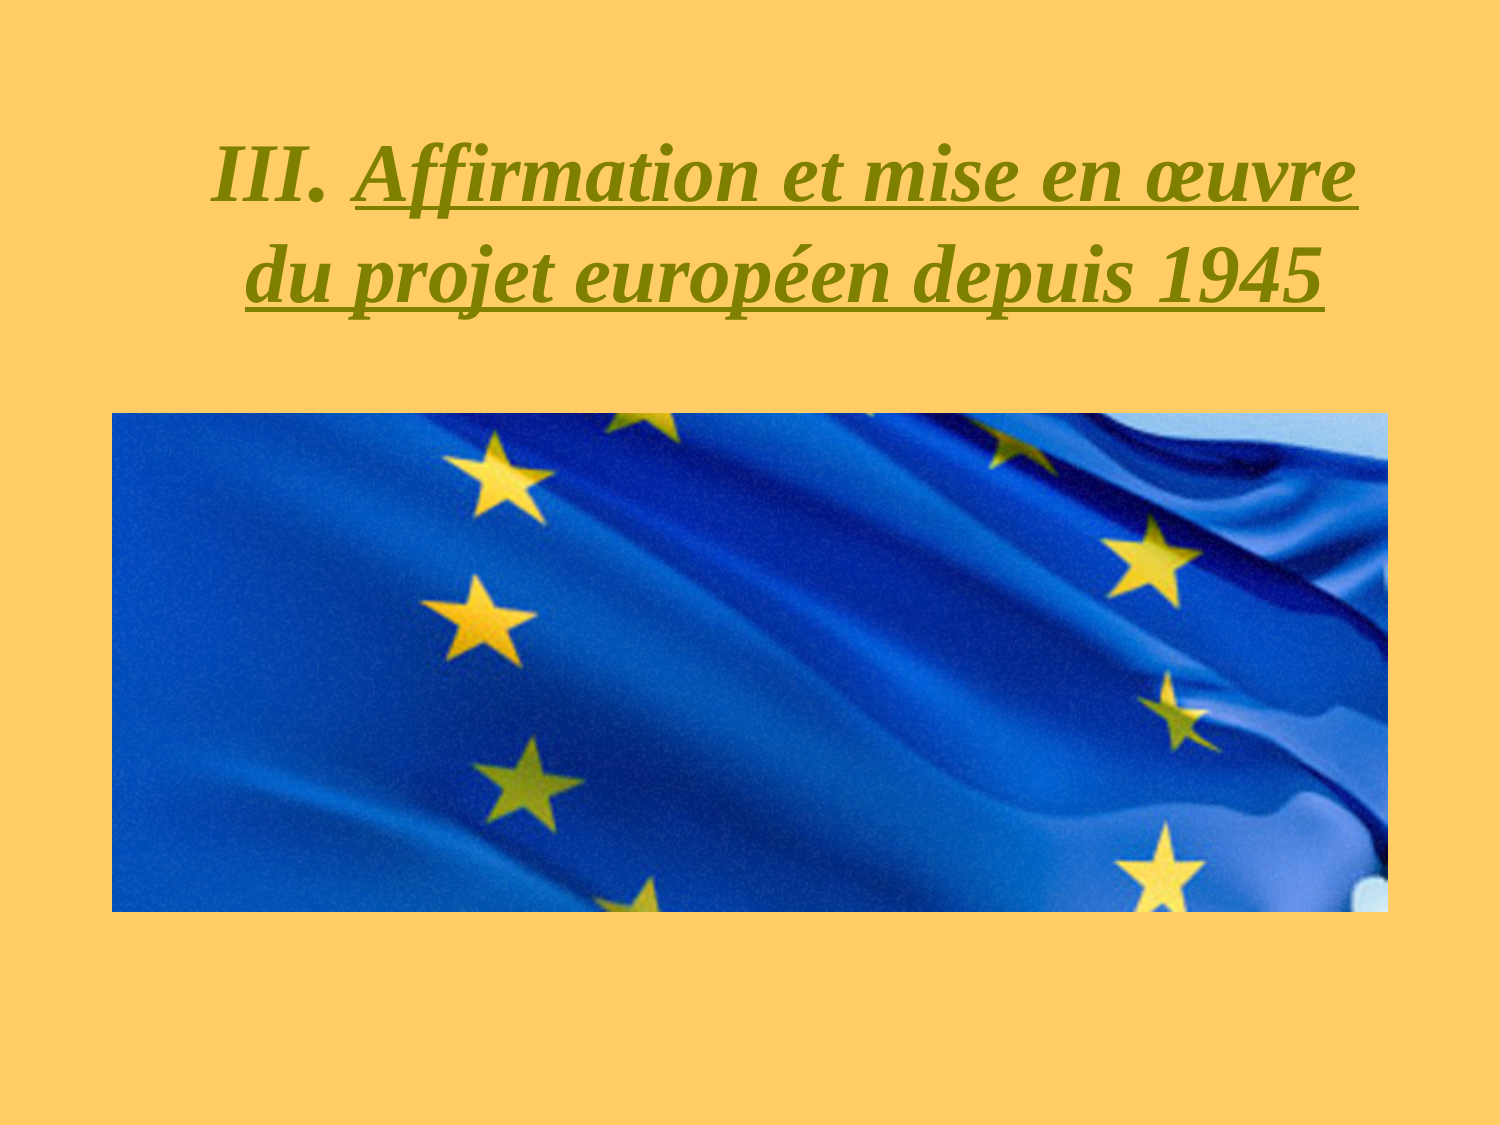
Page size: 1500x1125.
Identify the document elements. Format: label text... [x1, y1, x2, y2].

title III. Affirmation et mise en œuvre du projet européen depuis 1945 [147, 101, 1423, 290]
picture [112, 413, 1388, 912]
